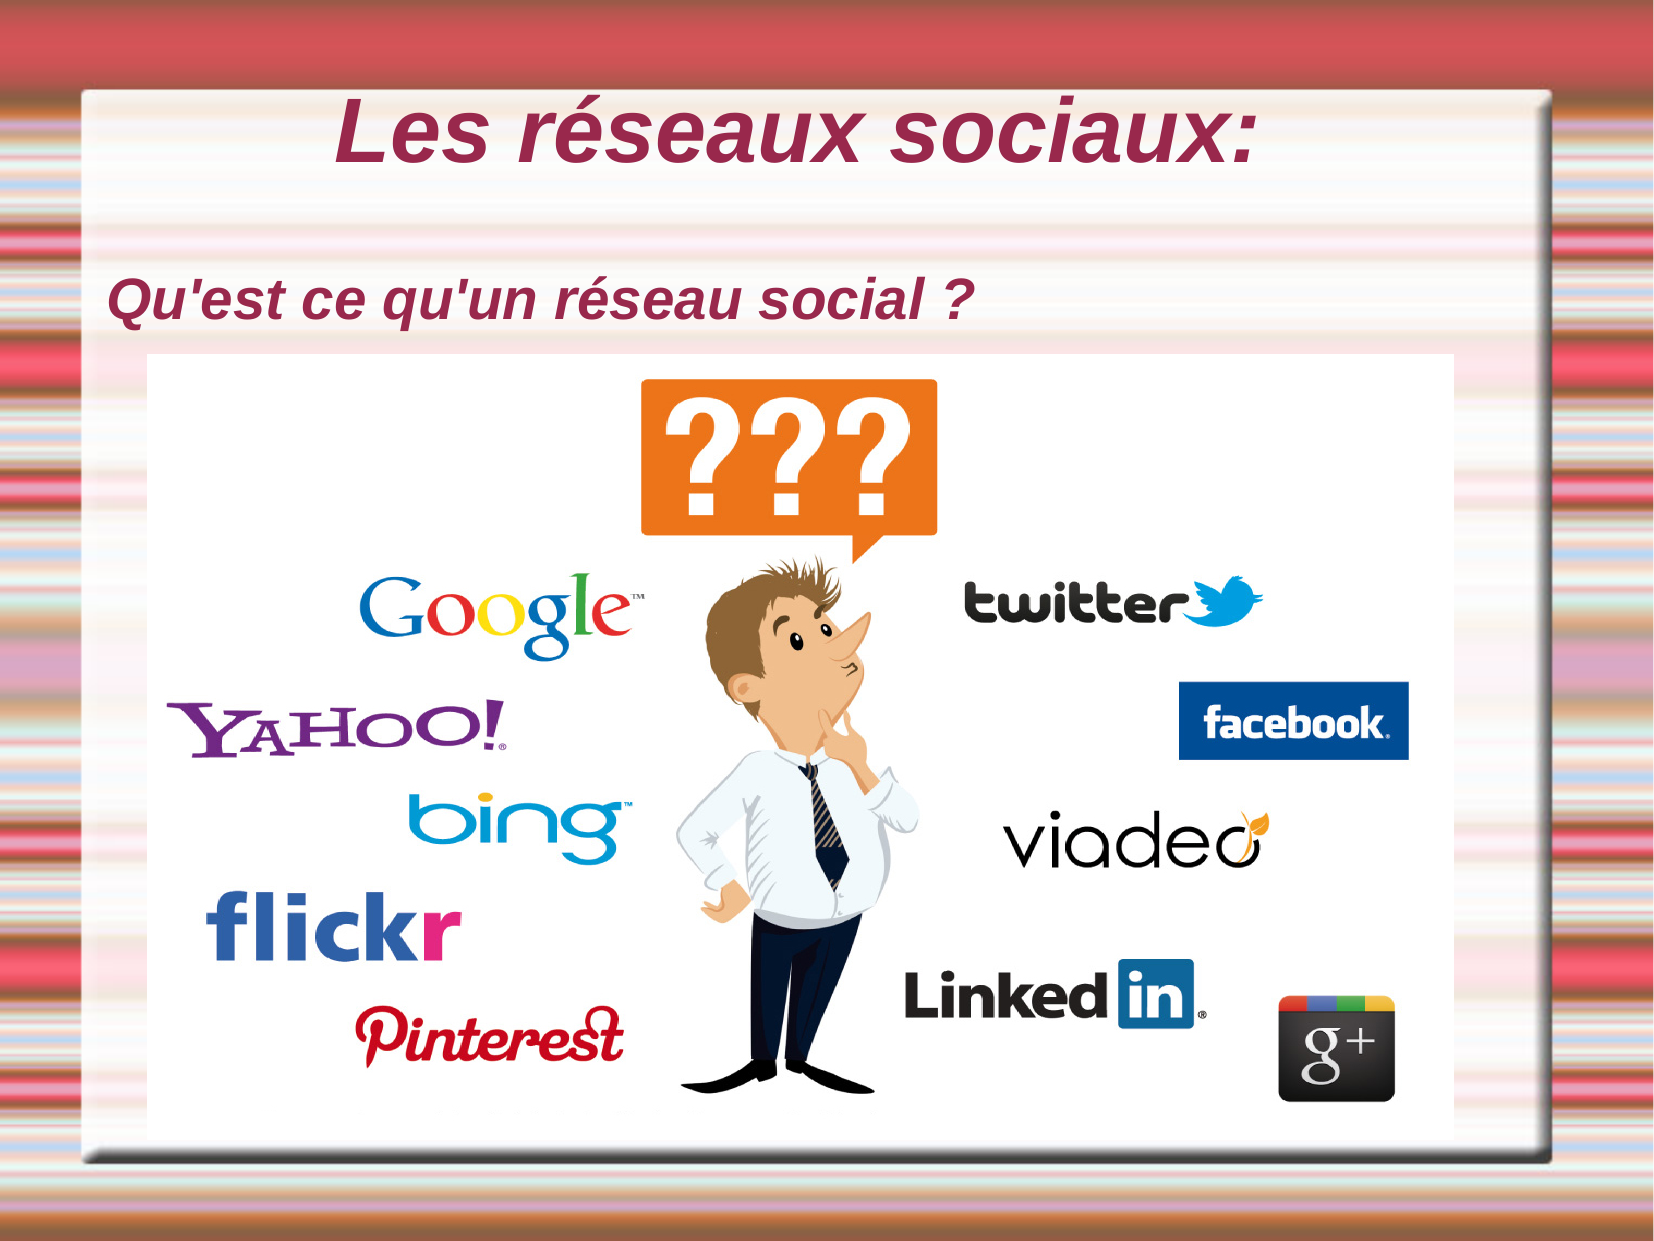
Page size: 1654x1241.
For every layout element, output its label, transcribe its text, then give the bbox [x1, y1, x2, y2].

picture [0, 0, 1654, 1241]
title Les réseaux sociaux: Qu'est ce qu'un réseau social ? [106, 79, 1595, 417]
